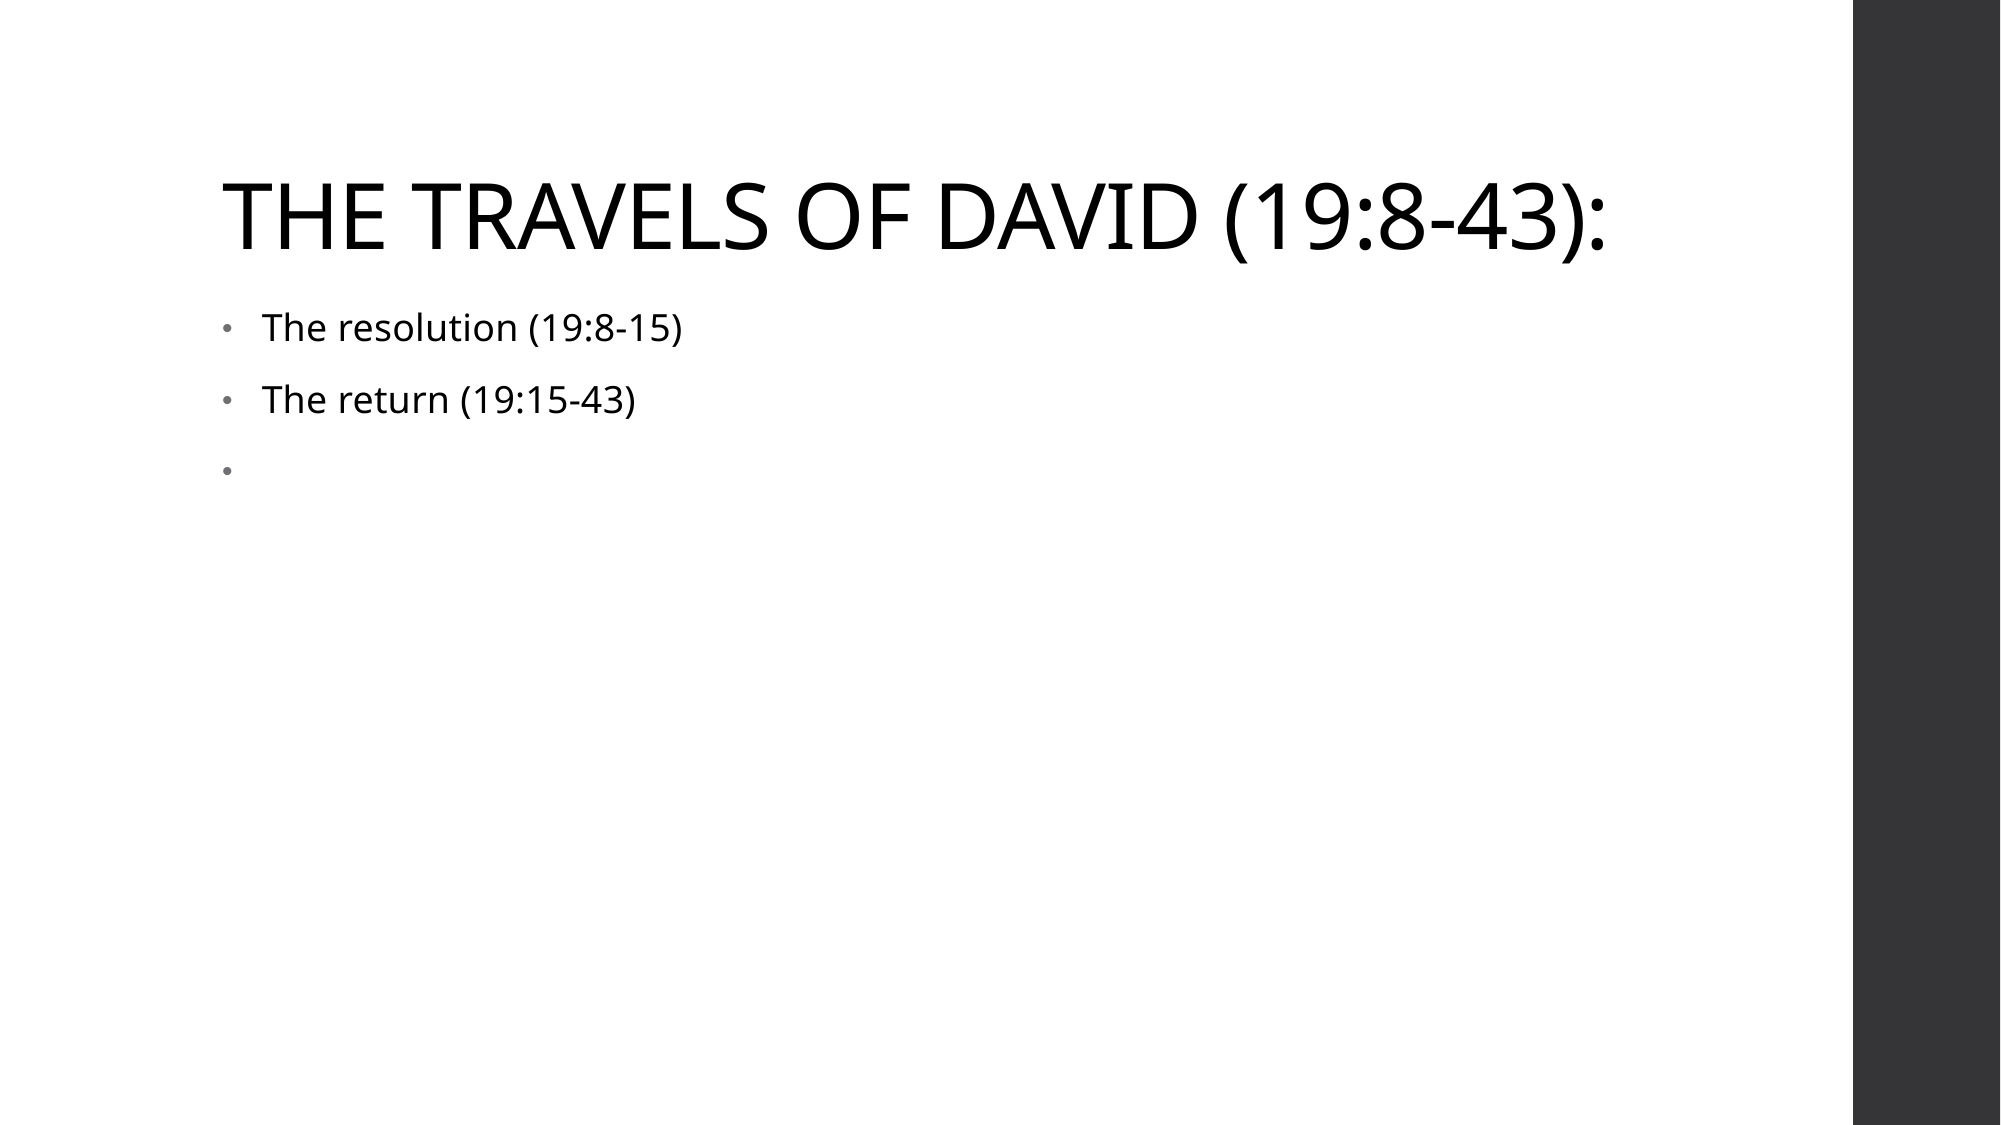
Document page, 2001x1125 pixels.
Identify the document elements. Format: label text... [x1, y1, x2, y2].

title THE TRAVELS OF DAVID (19:8-43): [206, 60, 1797, 278]
list The resolution (19:8-15) The return (19:15-43) [206, 299, 1617, 1014]
